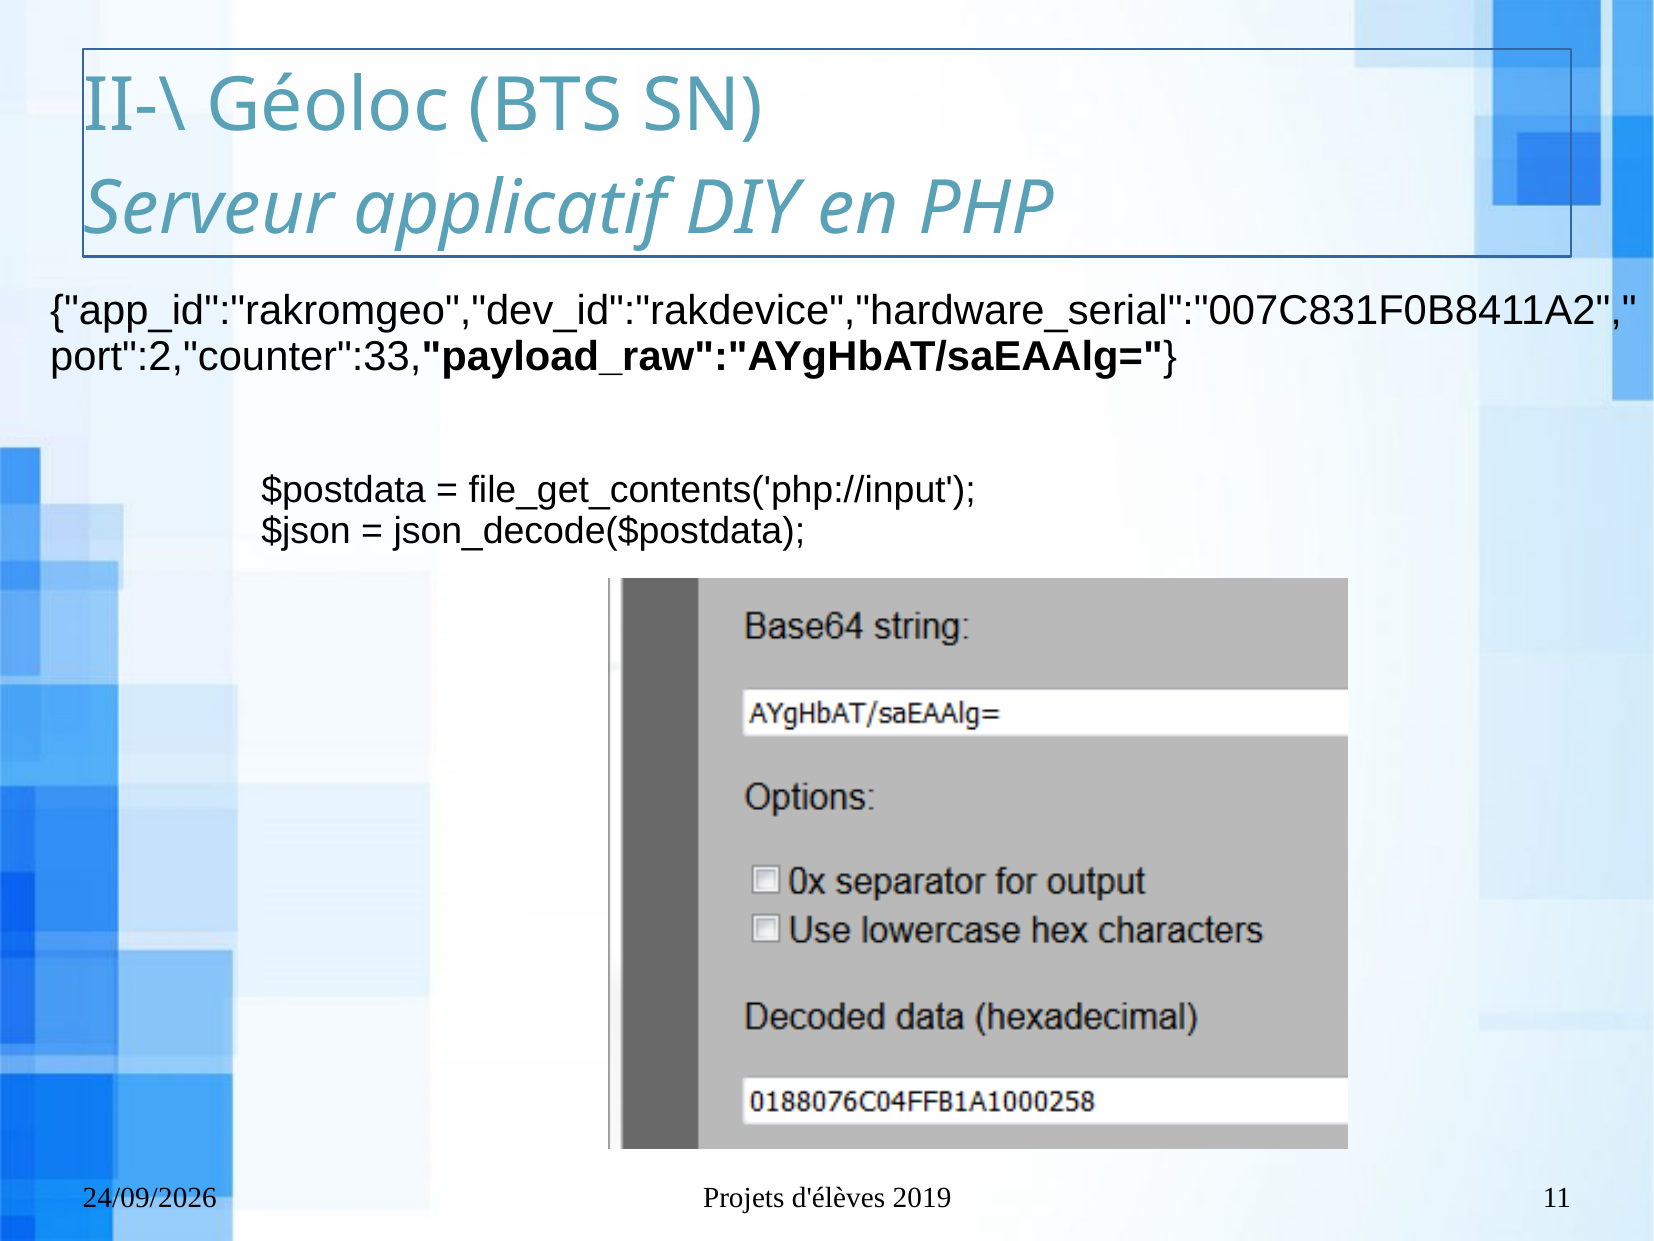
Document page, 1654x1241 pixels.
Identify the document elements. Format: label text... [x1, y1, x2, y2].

title II-\ Géoloc (BTS SN) Serveur applicatif DIY en PHP [82, 49, 1571, 257]
picture [0, 0, 1654, 1241]
text_box {"app_id":"rakromgeo","dev_id":"rakdevice","hardware_serial":"007C831F0B8411A2","port":2,"counter":33,"payload_raw":"AYgHbAT/saEAAlg="} [35, 279, 1654, 756]
text_box $postdata = file_get_contents('php://input'); $json = json_decode($postdata); [236, 460, 992, 560]
